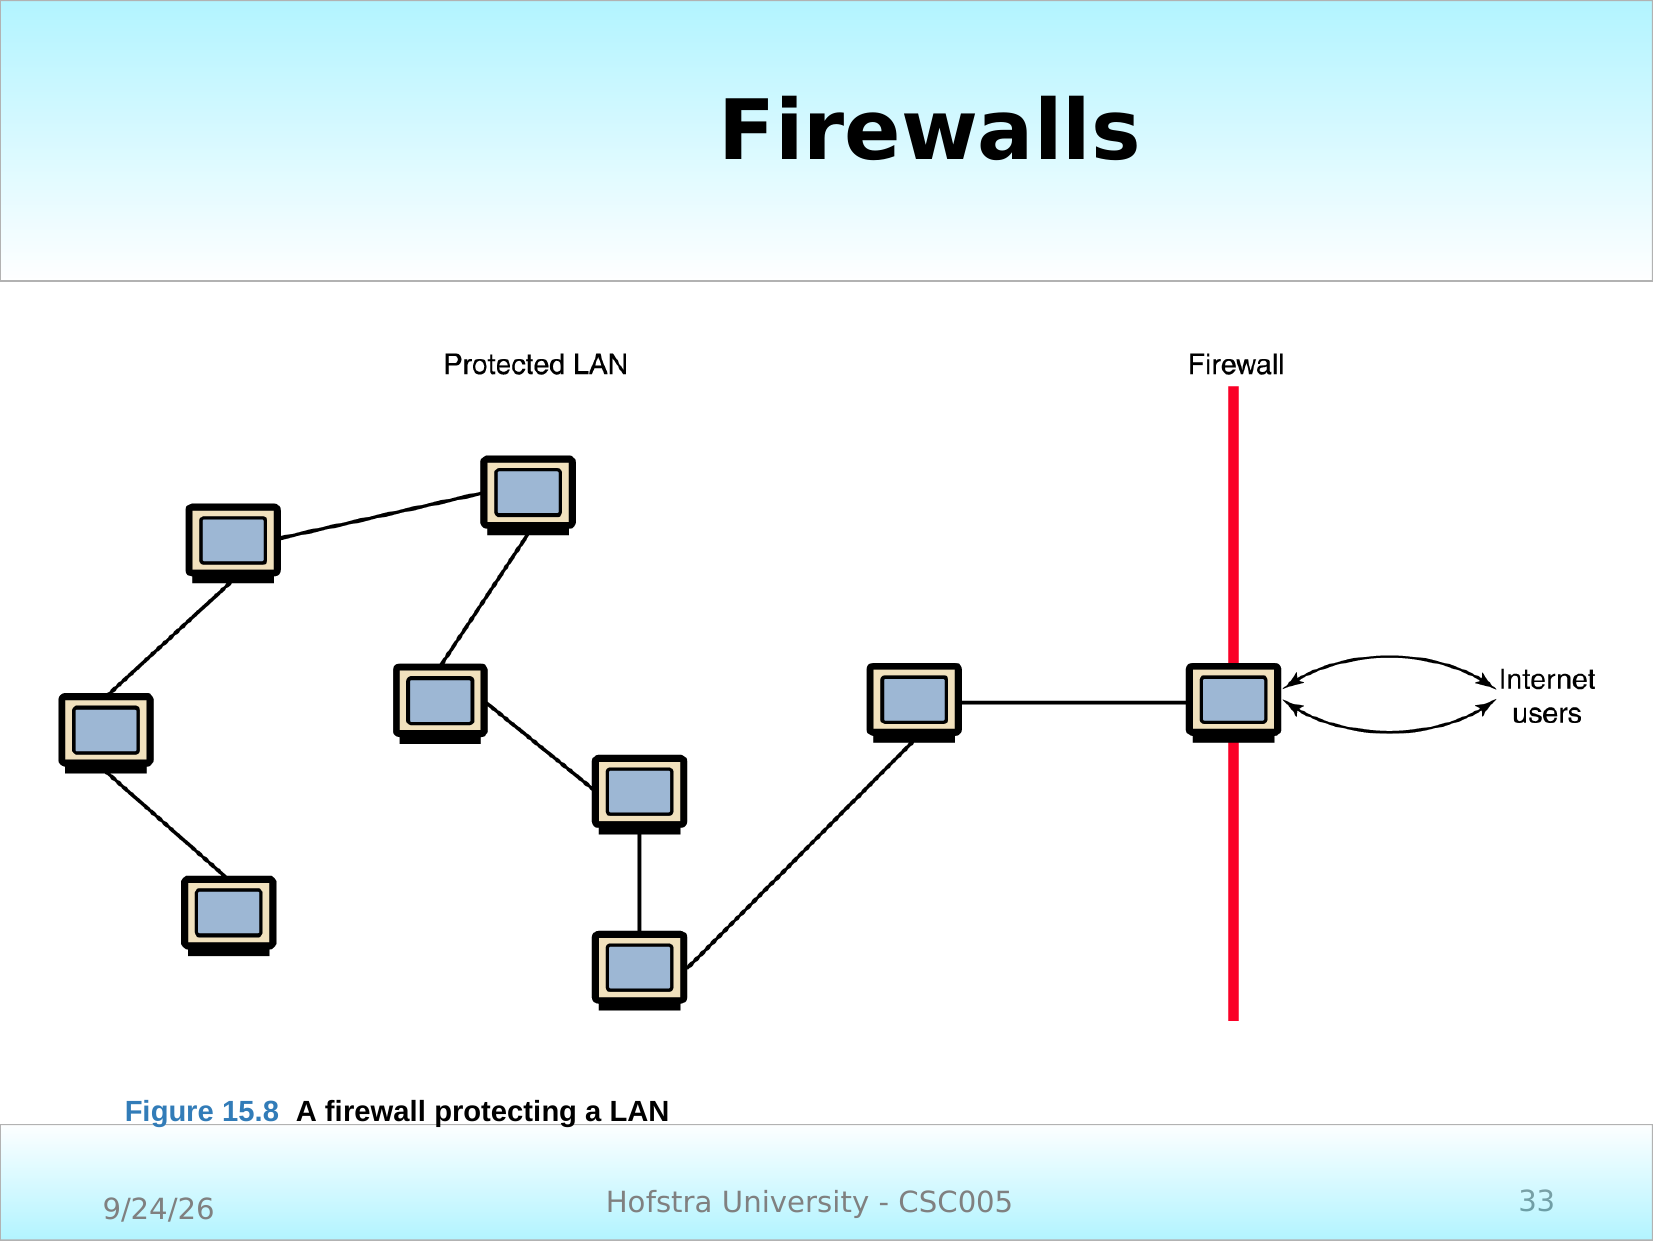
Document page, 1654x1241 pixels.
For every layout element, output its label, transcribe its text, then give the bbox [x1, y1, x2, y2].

title Firewalls [247, 27, 1612, 235]
picture [41, 330, 1612, 1038]
text_box Figure 15.8 A firewall protecting a LAN [110, 1086, 685, 1136]
